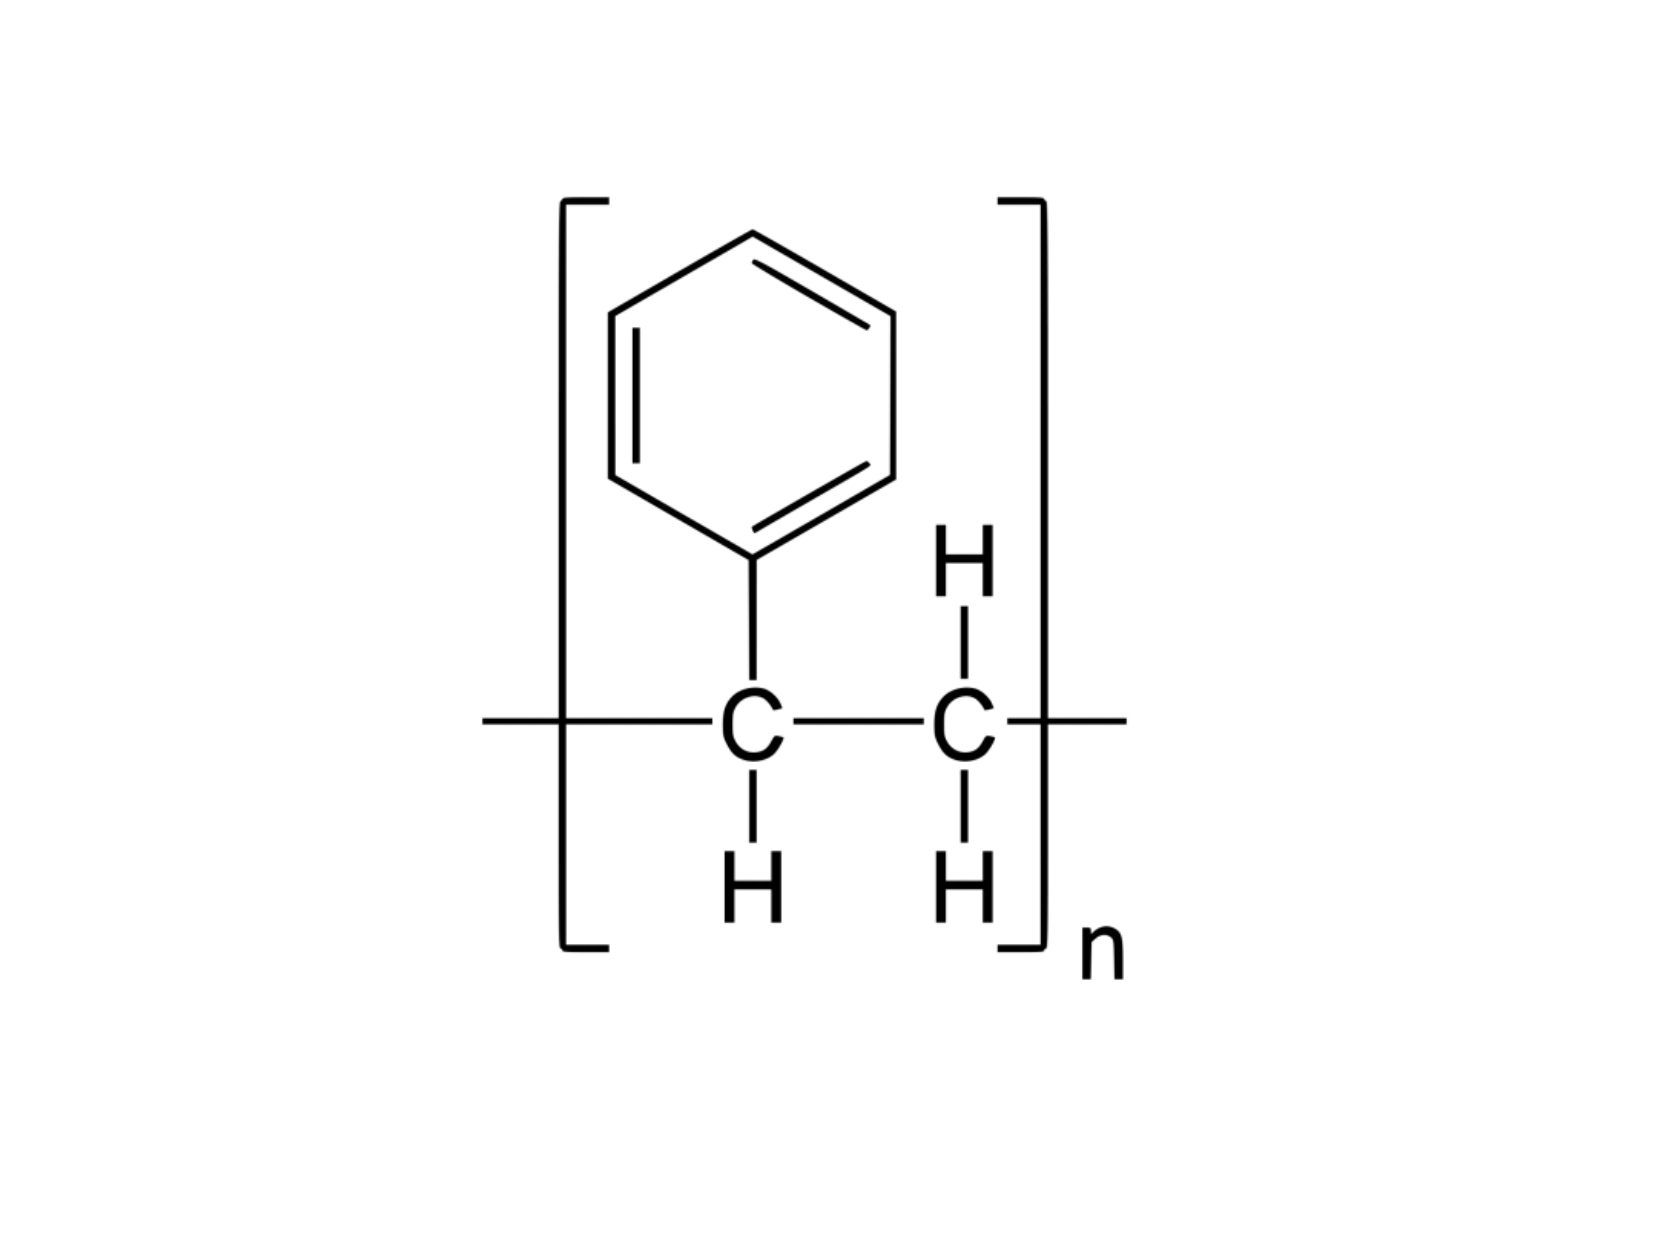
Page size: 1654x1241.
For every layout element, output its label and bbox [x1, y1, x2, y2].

picture [464, 188, 1170, 1006]
